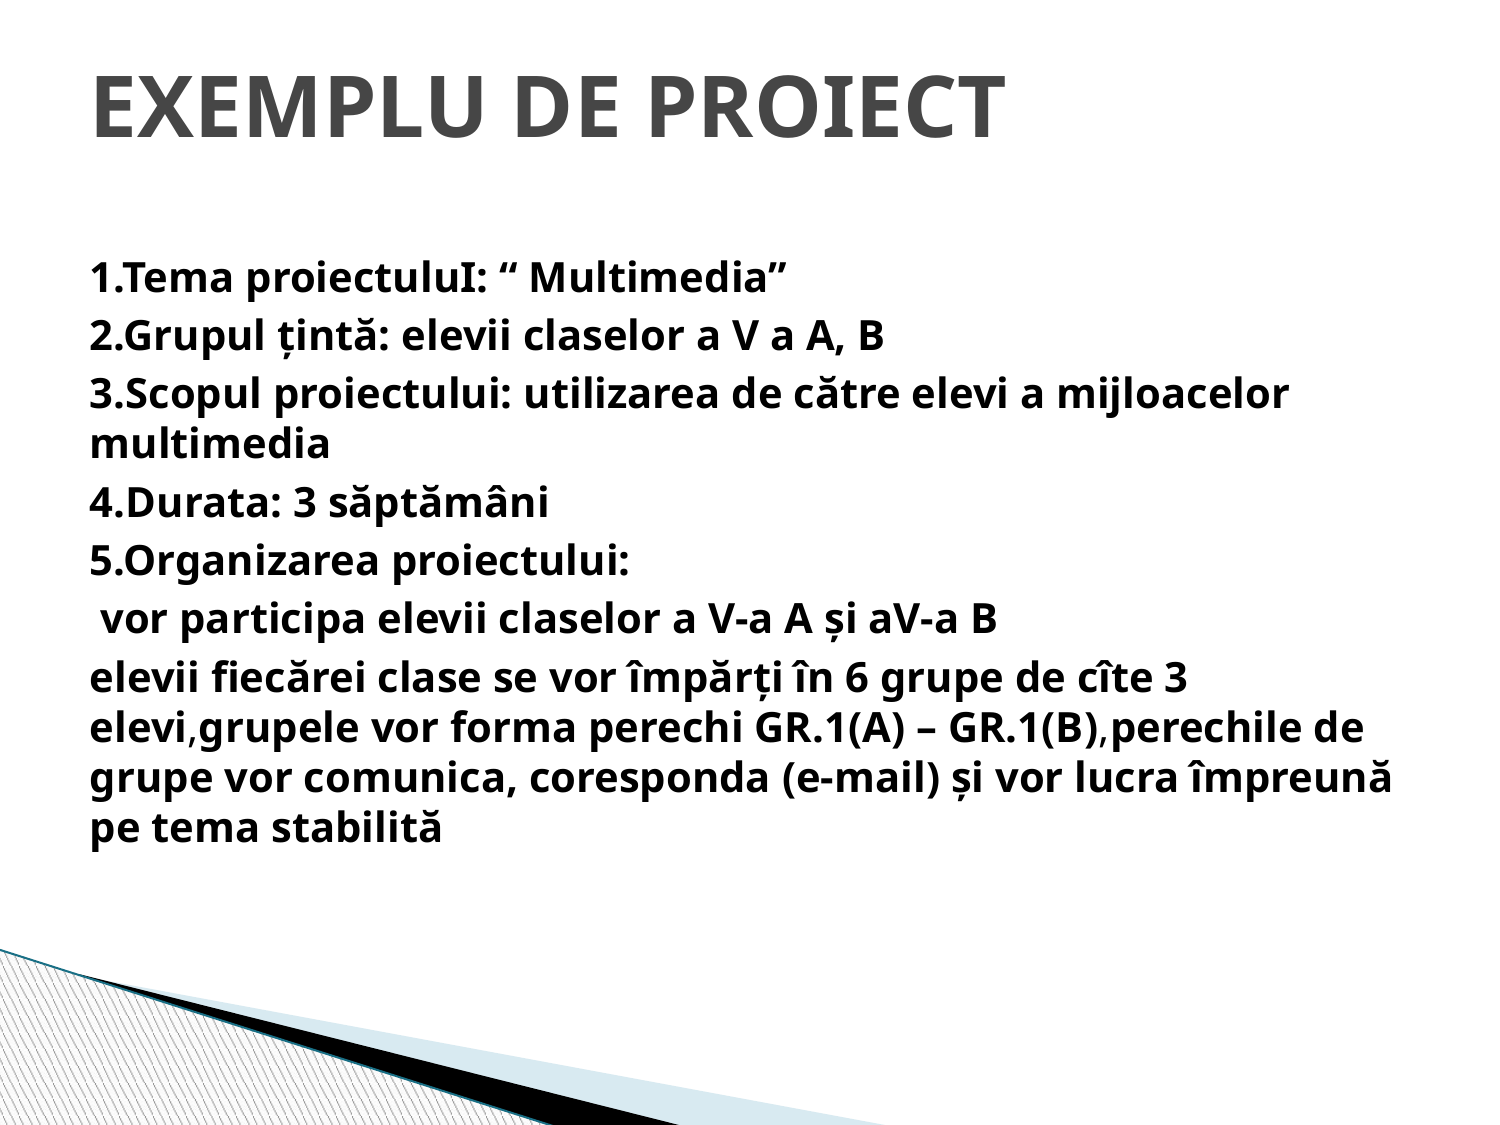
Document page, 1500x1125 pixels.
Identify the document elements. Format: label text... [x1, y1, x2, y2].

picture [0, 952, 543, 1125]
title EXEMPLU DE PROIECT [75, 45, 1425, 233]
list 1.Tema proiectuluI: “ Multimedia” 2.Grupul țintă: elevii claselor a V a A, B 3.Scopul proiectului: utilizarea de către elevi a mijloacelor multimedia 4.Durata: 3 săptămâni 5.Organizarea proiectului: vor participa elevii claselor a V-a A și aV-a B elevii fiecărei clase se vor împărți în 6 grupe de cîte 3 elevi,grupele vor forma perechi GR.1(A) – GR.1(B),perechile de grupe vor comunica, coresponda (e-mail) și vor lucra împreună pe tema stabilită [75, 243, 1425, 986]
